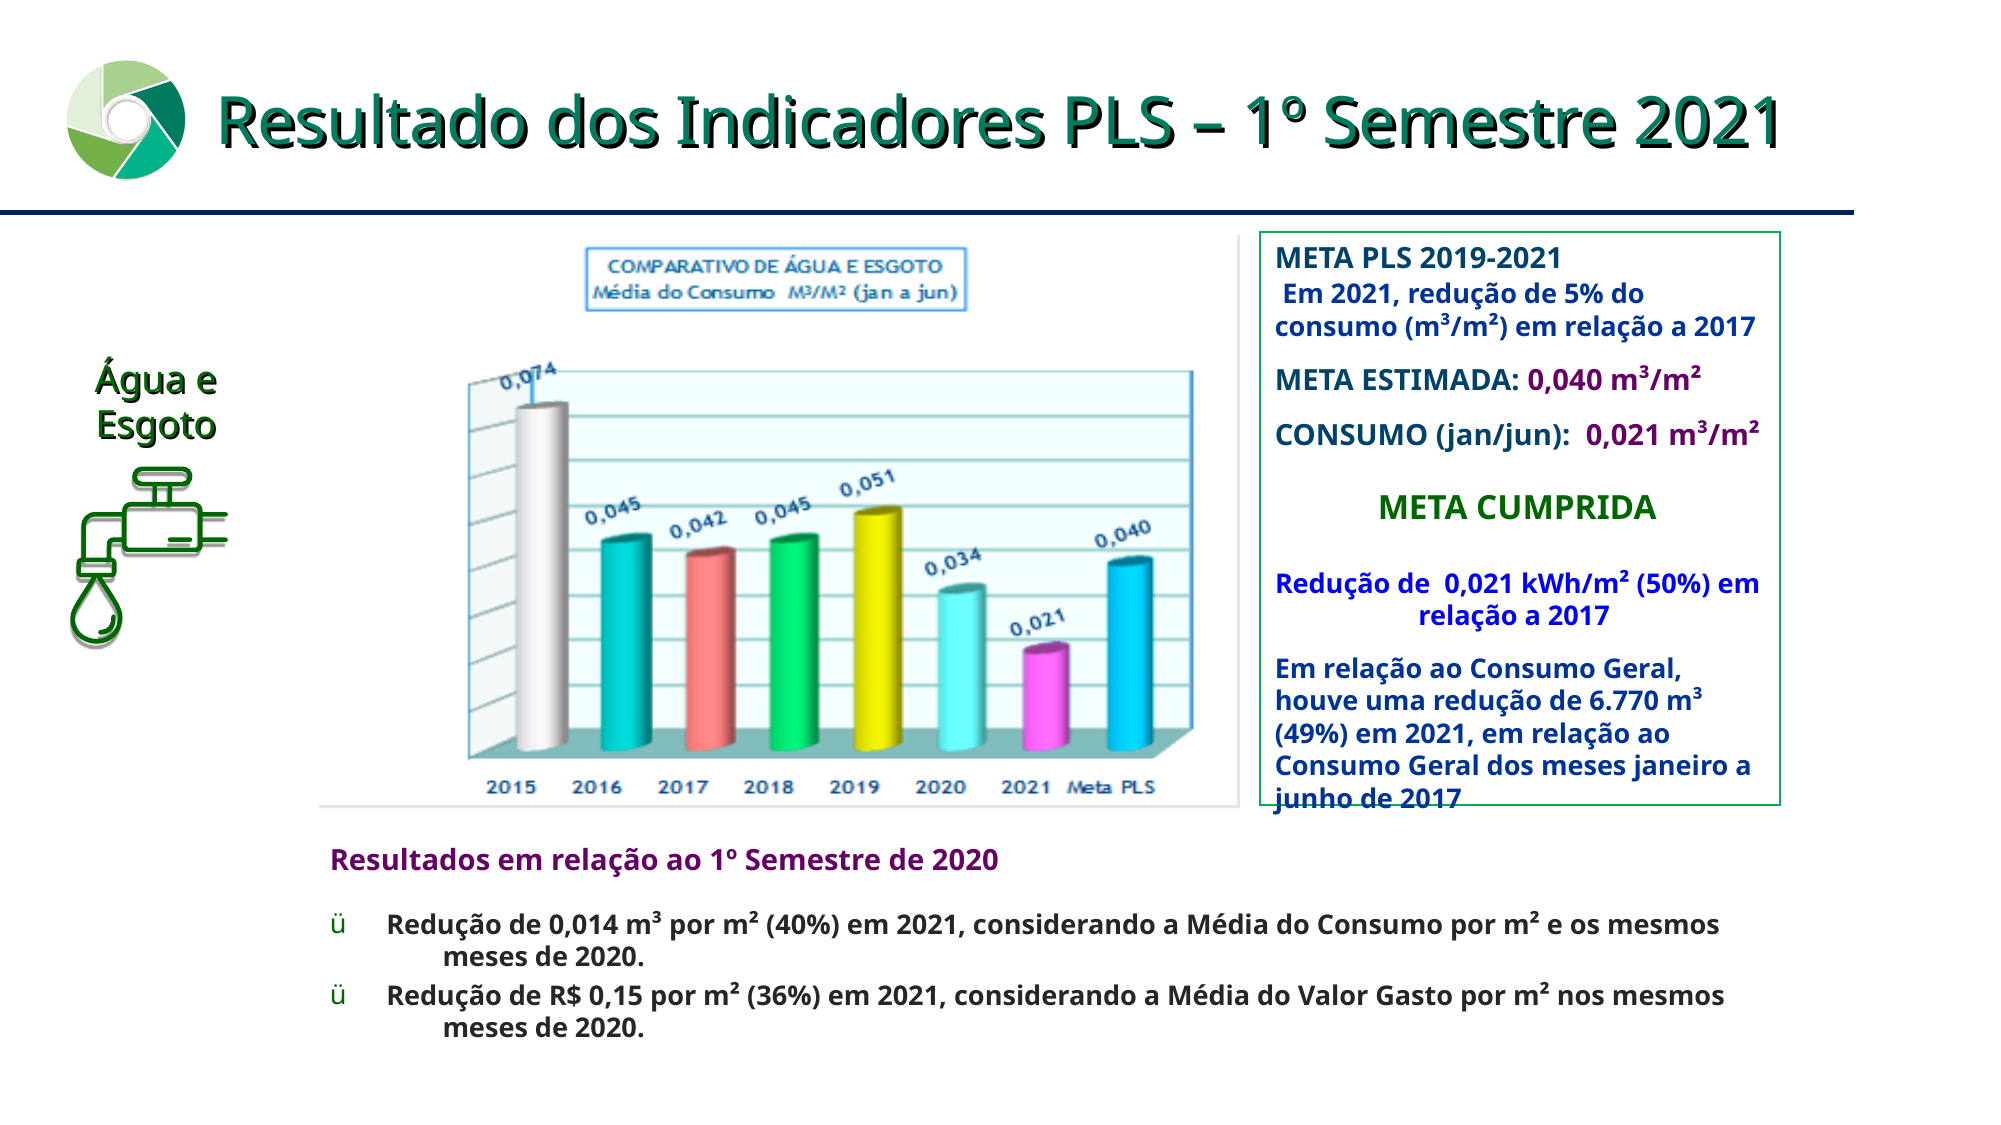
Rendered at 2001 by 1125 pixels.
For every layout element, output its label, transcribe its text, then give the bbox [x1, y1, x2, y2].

text_box [66, 66, 109, 138]
picture [314, 231, 1237, 805]
text_box Resultados em relação ao 1º Semestre de 2020 Redução de 0,014 m³ por m² (40%) em 2021, considerando a Média do Consumo por m² e os mesmos meses de 2020. Redução de R$ 0,15 por m² (36%) em 2021, considerando a Média do Valor Gasto por m² nos mesmos meses de 2020. [314, 834, 1780, 1083]
text_box [103, 60, 169, 109]
text_box [70, 466, 228, 644]
text_box Resultado dos Indicadores PLS – 1º Semestre 2021 [200, 70, 1884, 172]
text_box Água e Esgoto [78, 347, 234, 454]
text_box [67, 127, 137, 178]
text_box META PLS 2019-2021 Em 2021, redução de 5% do consumo (m³/m²) em relação a 2017 META ESTIMADA: 0,040 m³/m² CONSUMO (jan/jun): 0,021 m³/m² META CUMPRIDA Redução de 0,021 kWh/m² (50%) em relação a 2017 Em relação ao Consumo Geral, houve uma redução de 6.770 m³ (49%) em 2021, em relação ao Consumo Geral dos meses janeiro a junho de 2017 [1260, 232, 1780, 805]
